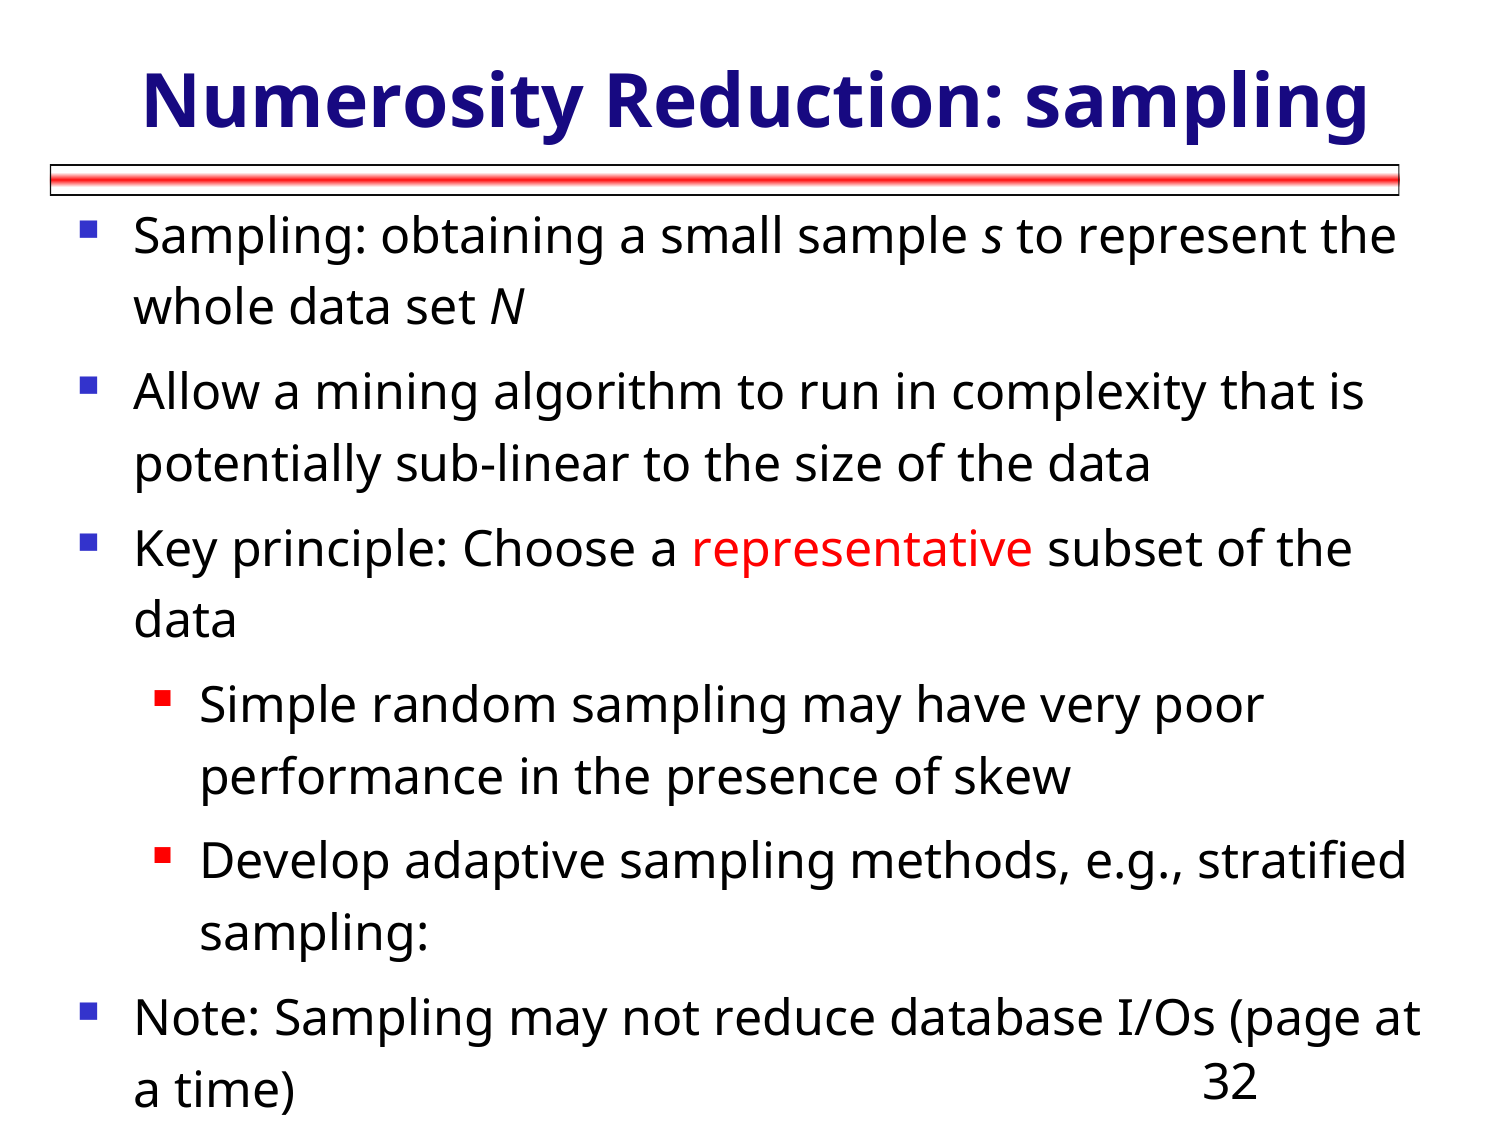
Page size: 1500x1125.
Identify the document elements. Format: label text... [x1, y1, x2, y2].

text_box <number> [1187, 1062, 1500, 1125]
list Sampling: obtaining a small sample s to represent the whole data set N Allow a mining algorithm to run in complexity that is potentially sub-linear to the size of the data Key principle: Choose a representative subset of the data Simple random sampling may have very poor performance in the presence of skew Develop adaptive sampling methods, e.g., stratified sampling: Note: Sampling may not reduce database I/Os (page at a time) [62, 183, 1450, 1113]
title Numerosity Reduction: sampling [0, 24, 1500, 150]
